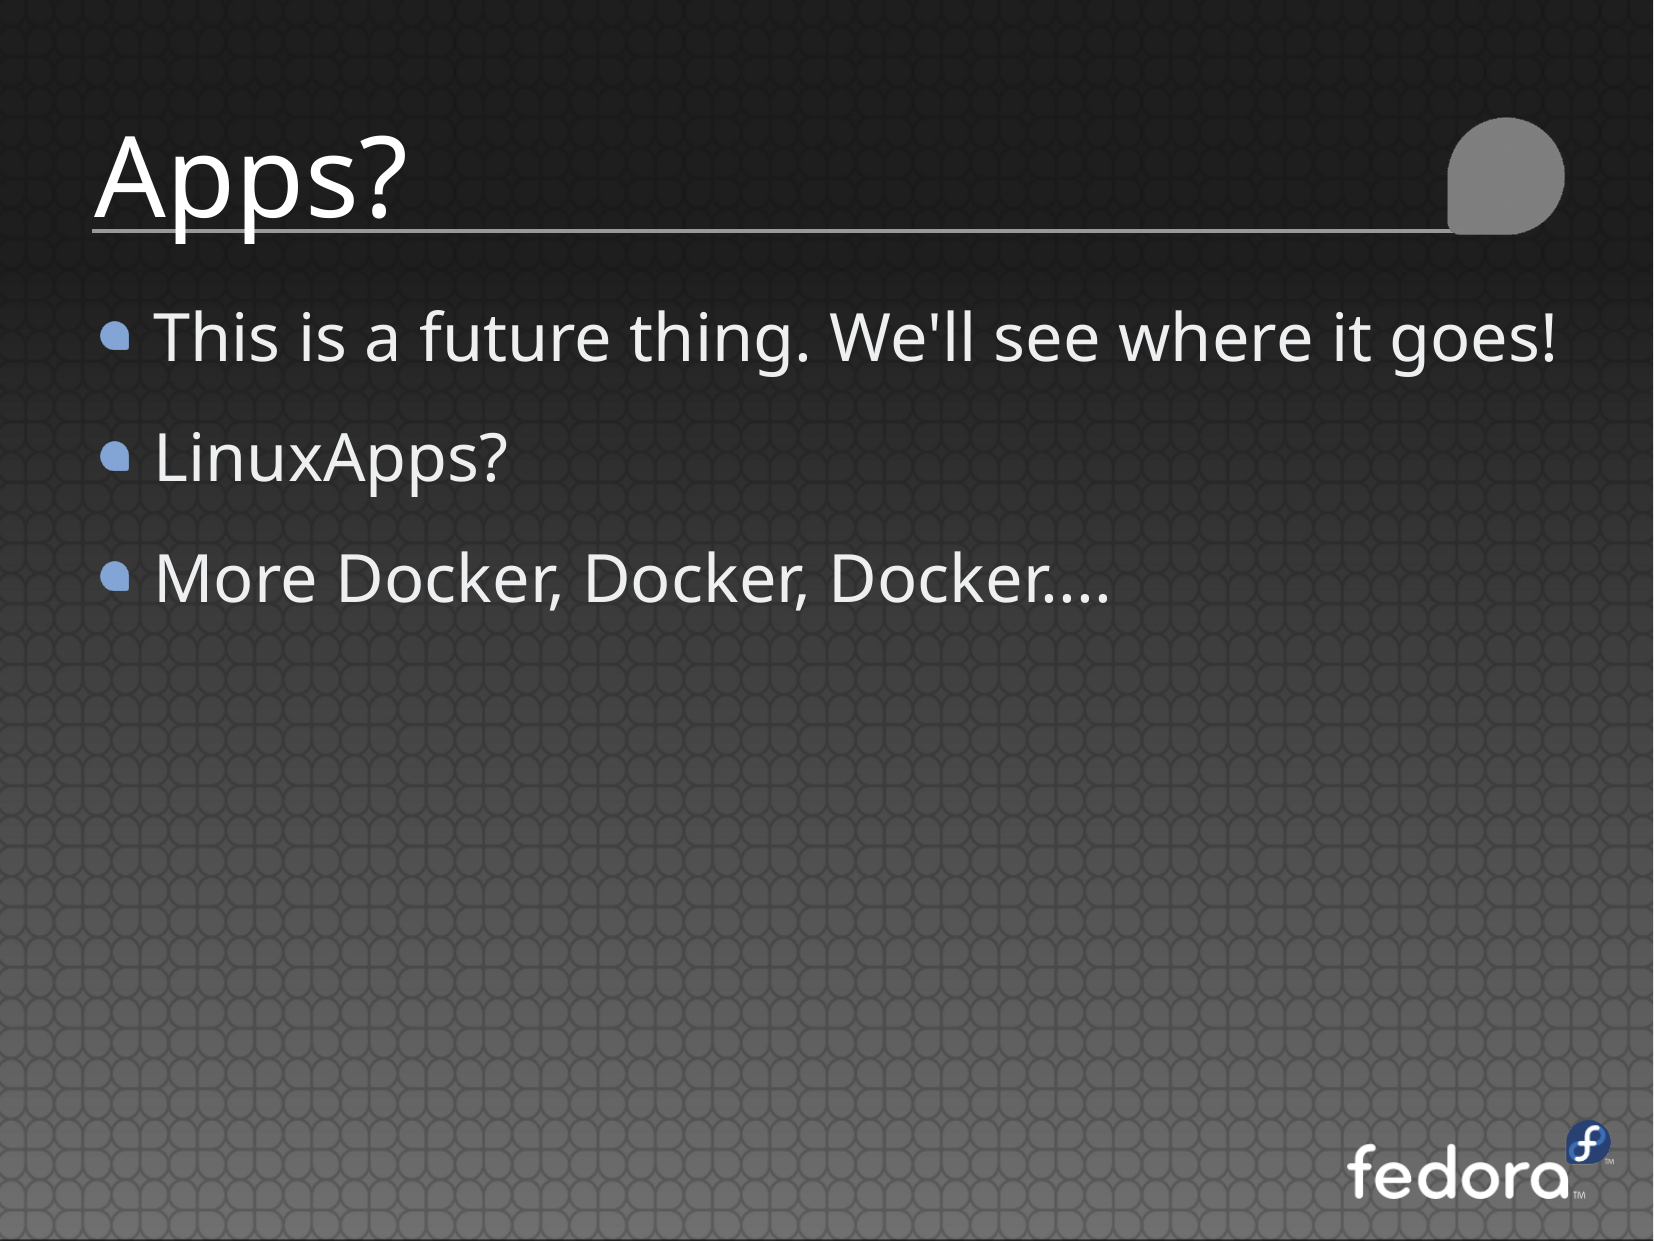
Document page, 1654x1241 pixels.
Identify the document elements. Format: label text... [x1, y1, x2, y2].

list This is a future thing. We'll see where it goes! LinuxApps? More Docker, Docker, Docker.... [82, 290, 1571, 1095]
title Apps? [94, 100, 1431, 247]
picture [0, 0, 1654, 1241]
